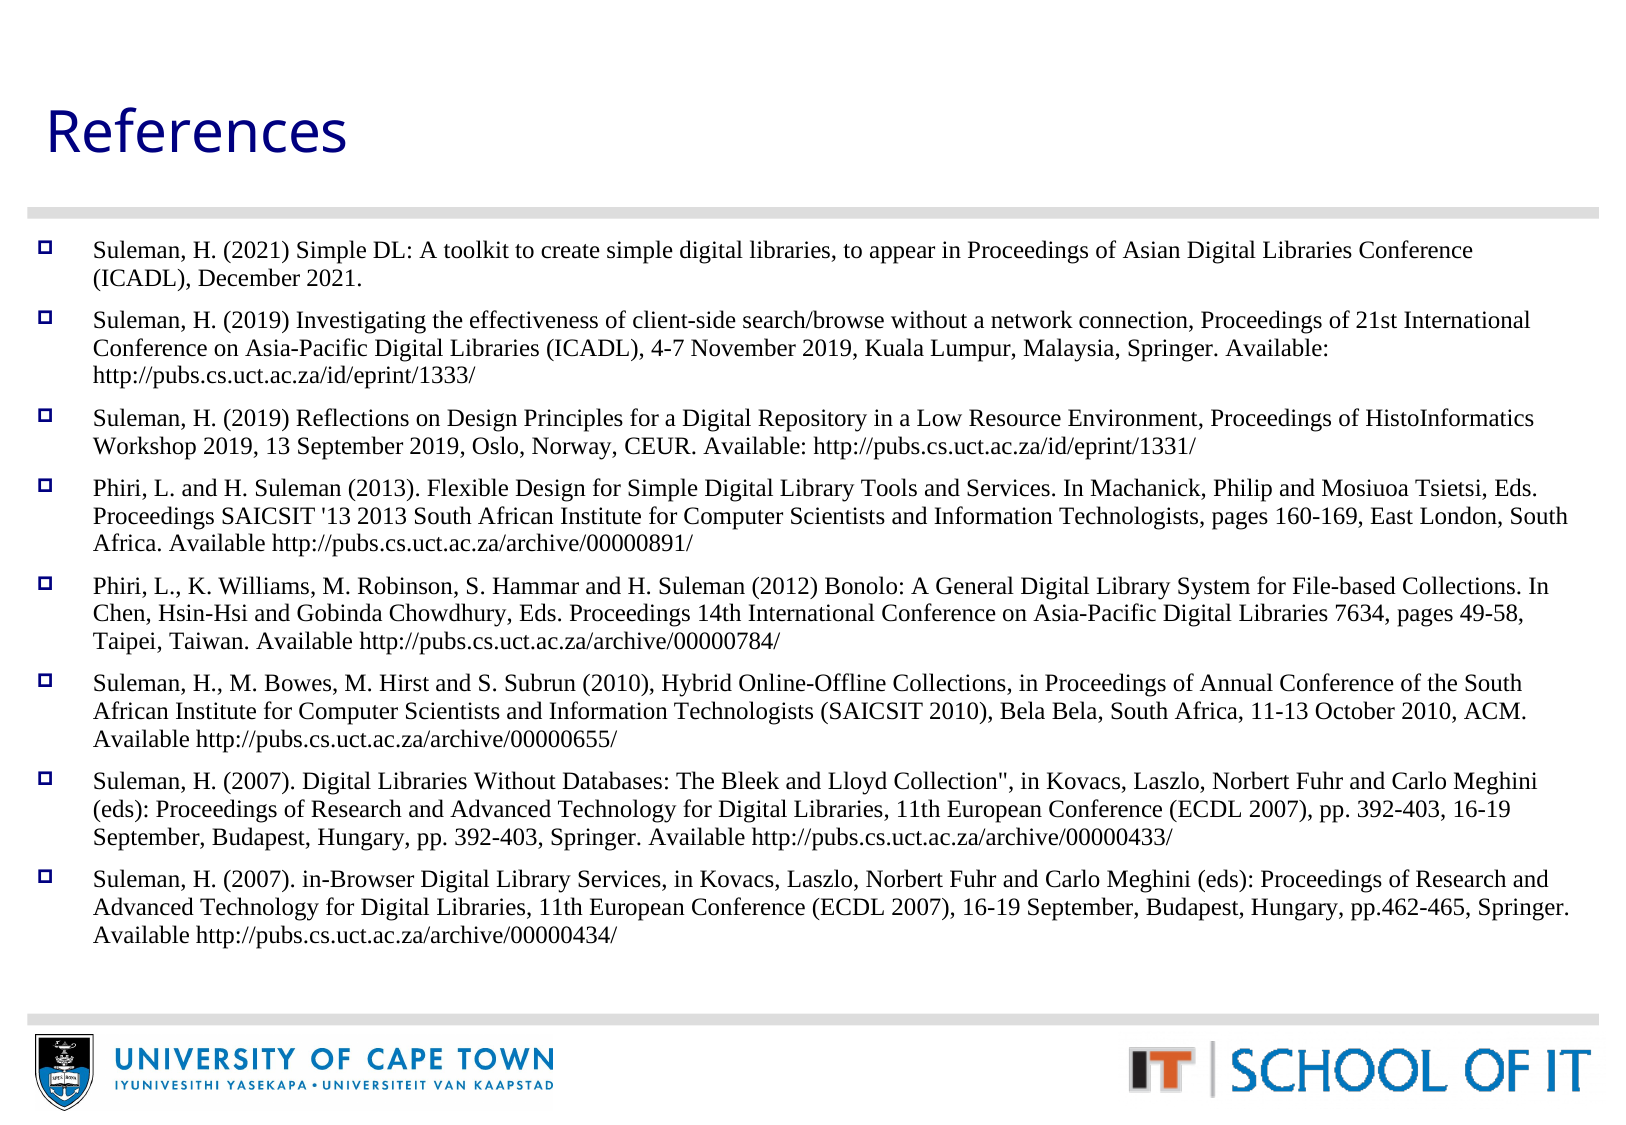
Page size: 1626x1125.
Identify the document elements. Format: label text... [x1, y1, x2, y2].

title References [45, 66, 1583, 194]
picture [35, 1034, 553, 1111]
picture [1118, 1030, 1606, 1109]
list Suleman, H. (2021) Simple DL: A toolkit to create simple digital libraries, to appear in Proceedings of Asian Digital Libraries Conference (ICADL), December 2021. Suleman, H. (2019) Investigating the effectiveness of client-side search/browse without a network connection, Proceedings of 21st International Conference on Asia-Pacific Digital Libraries (ICADL), 4-7 November 2019, Kuala Lumpur, Malaysia, Springer. Available: http://pubs.cs.uct.ac.za/id/eprint/1333/ Suleman, H. (2019) Reflections on Design Principles for a Digital Repository in a Low Resource Environment, Proceedings of HistoInformatics Workshop 2019, 13 September 2019, Oslo, Norway, CEUR. Available: http://pubs.cs.uct.ac.za/id/eprint/1331/ Phiri, L. and H. Suleman (2013). Flexible Design for Simple Digital Library Tools and Services. In Machanick, Philip and Mosiuoa Tsietsi, Eds. Proceedings SAICSIT '13 2013 South African Institute for Computer Scientists and Information Technologists, pages 160-169, East London, South Africa. Available http://pubs.cs.uct.ac.za/archive/00000891/ Phiri, L., K. Williams, M. Robinson, S. Hammar and H. Suleman (2012) Bonolo: A General Digital Library System for File-based Collections. In Chen, Hsin-Hsi and Gobinda Chowdhury, Eds. Proceedings 14th International Conference on Asia-Pacific Digital Libraries 7634, pages 49-58, Taipei, Taiwan. Available http://pubs.cs.uct.ac.za/archive/00000784/ Suleman, H., M. Bowes, M. Hirst and S. Subrun (2010), Hybrid Online-Offline Collections, in Proceedings of Annual Conference of the South African Institute for Computer Scientists and Information Technologists (SAICSIT 2010), Bela Bela, South Africa, 11-13 October 2010, ACM. Available http://pubs.cs.uct.ac.za/archive/00000655/ Suleman, H. (2007). Digital Libraries Without Databases: The Bleek and Lloyd Collection", in Kovacs, Laszlo, Norbert Fuhr and Carlo Meghini (eds): Proceedings of Research and Advanced Technology for Digital Libraries, 11th European Conference (ECDL 2007), pp. 392-403, 16-19 September, Budapest, Hungary, pp. 392-403, Springer. Available http://pubs.cs.uct.ac.za/archive/00000433/ Suleman, H. (2007). in-Browser Digital Library Services, in Kovacs, Laszlo, Norbert Fuhr and Carlo Meghini (eds): Proceedings of Research and Advanced Technology for Digital Libraries, 11th European Conference (ECDL 2007), 16-19 September, Budapest, Hungary, pp.462-465, Springer. Available http://pubs.cs.uct.ac.za/archive/00000434/ [36, 236, 1579, 998]
